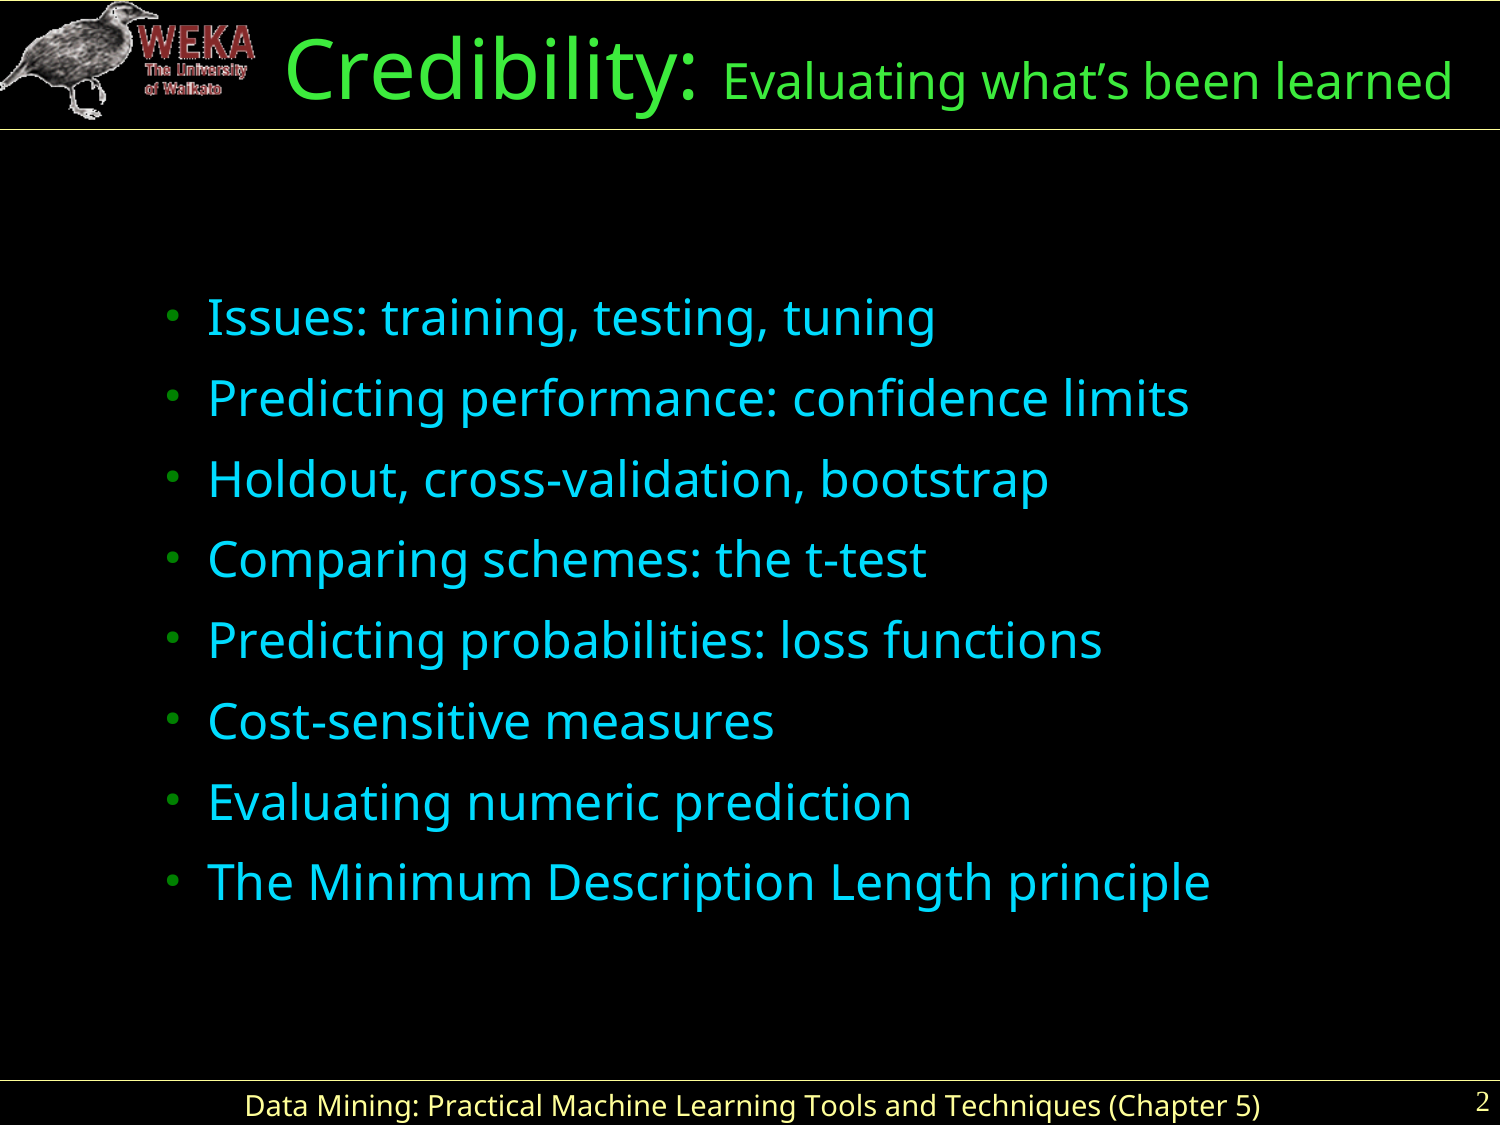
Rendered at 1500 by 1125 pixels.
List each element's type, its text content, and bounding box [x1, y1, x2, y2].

text_box Issues: training, testing, tuning Predicting performance: confidence limits Holdout, cross-validation, bootstrap Comparing schemes: the t-test Predicting probabilities: loss functions Cost-sensitive measures Evaluating numeric prediction The Minimum Description Length principle [149, 275, 1388, 951]
picture [0, 1, 266, 129]
title Credibility: Evaluating what’s been learned [268, 0, 1500, 148]
